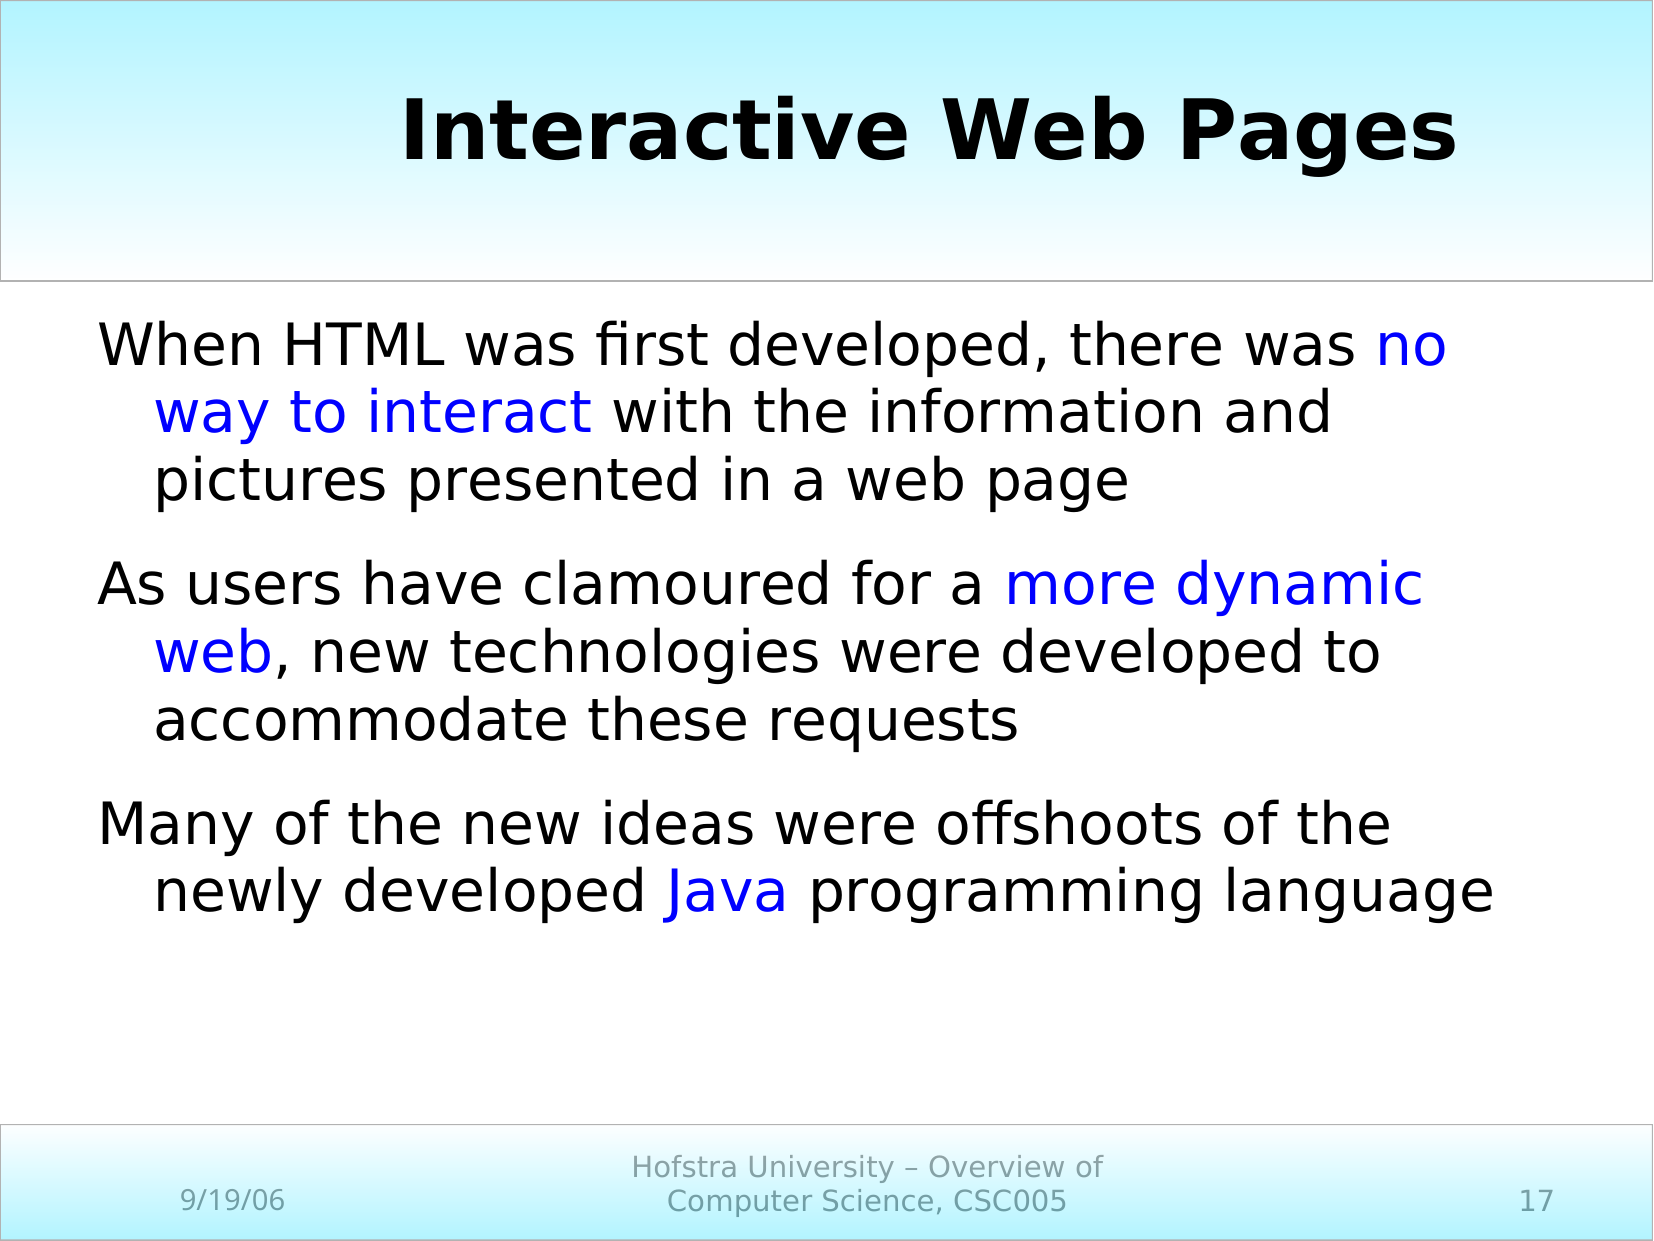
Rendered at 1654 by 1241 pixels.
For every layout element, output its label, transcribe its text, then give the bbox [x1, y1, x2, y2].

list When HTML was first developed, there was no way to interact with the information and pictures presented in a web page As users have clamoured for a more dynamic web, new technologies were developed to accommodate these requests Many of the new ideas were offshoots of the newly developed Java programming language [82, 303, 1571, 1173]
title Interactive Web Pages [247, 27, 1612, 235]
